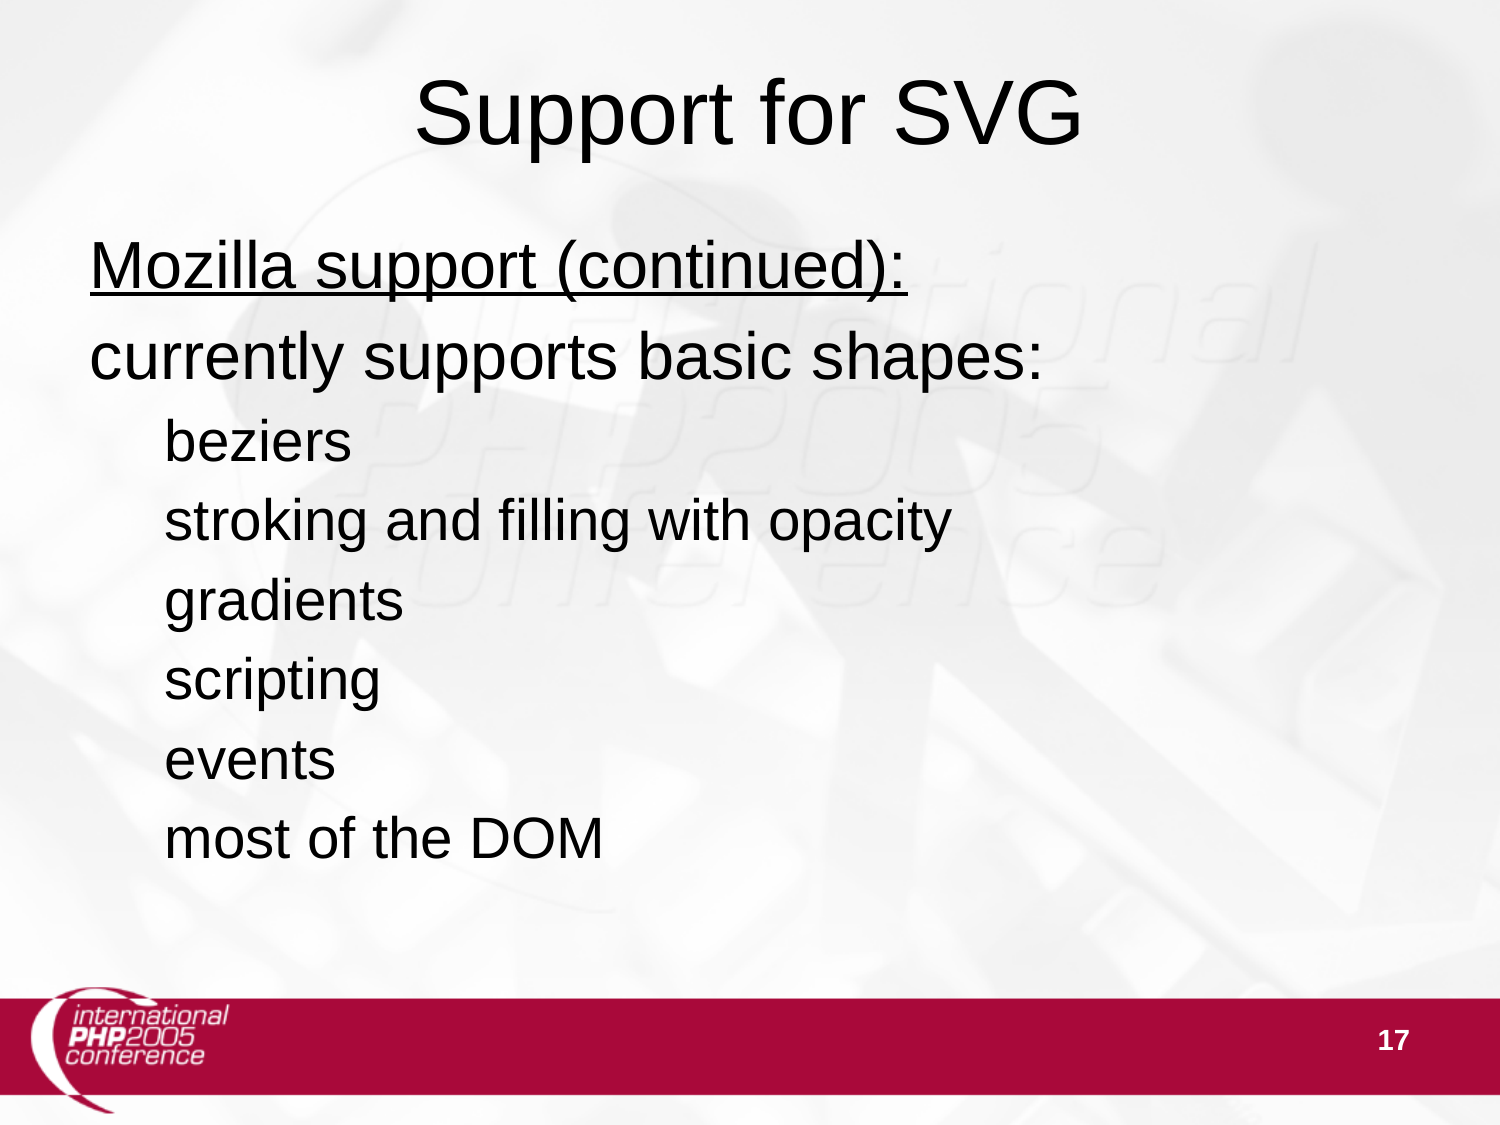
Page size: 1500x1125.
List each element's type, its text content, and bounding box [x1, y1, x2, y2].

picture [0, 0, 1500, 1125]
title Support for SVG [75, 18, 1426, 207]
list Mozilla support (continued): currently supports basic shapes: beziers stroking and filling with opacity gradients scripting events most of the DOM [75, 220, 1426, 977]
